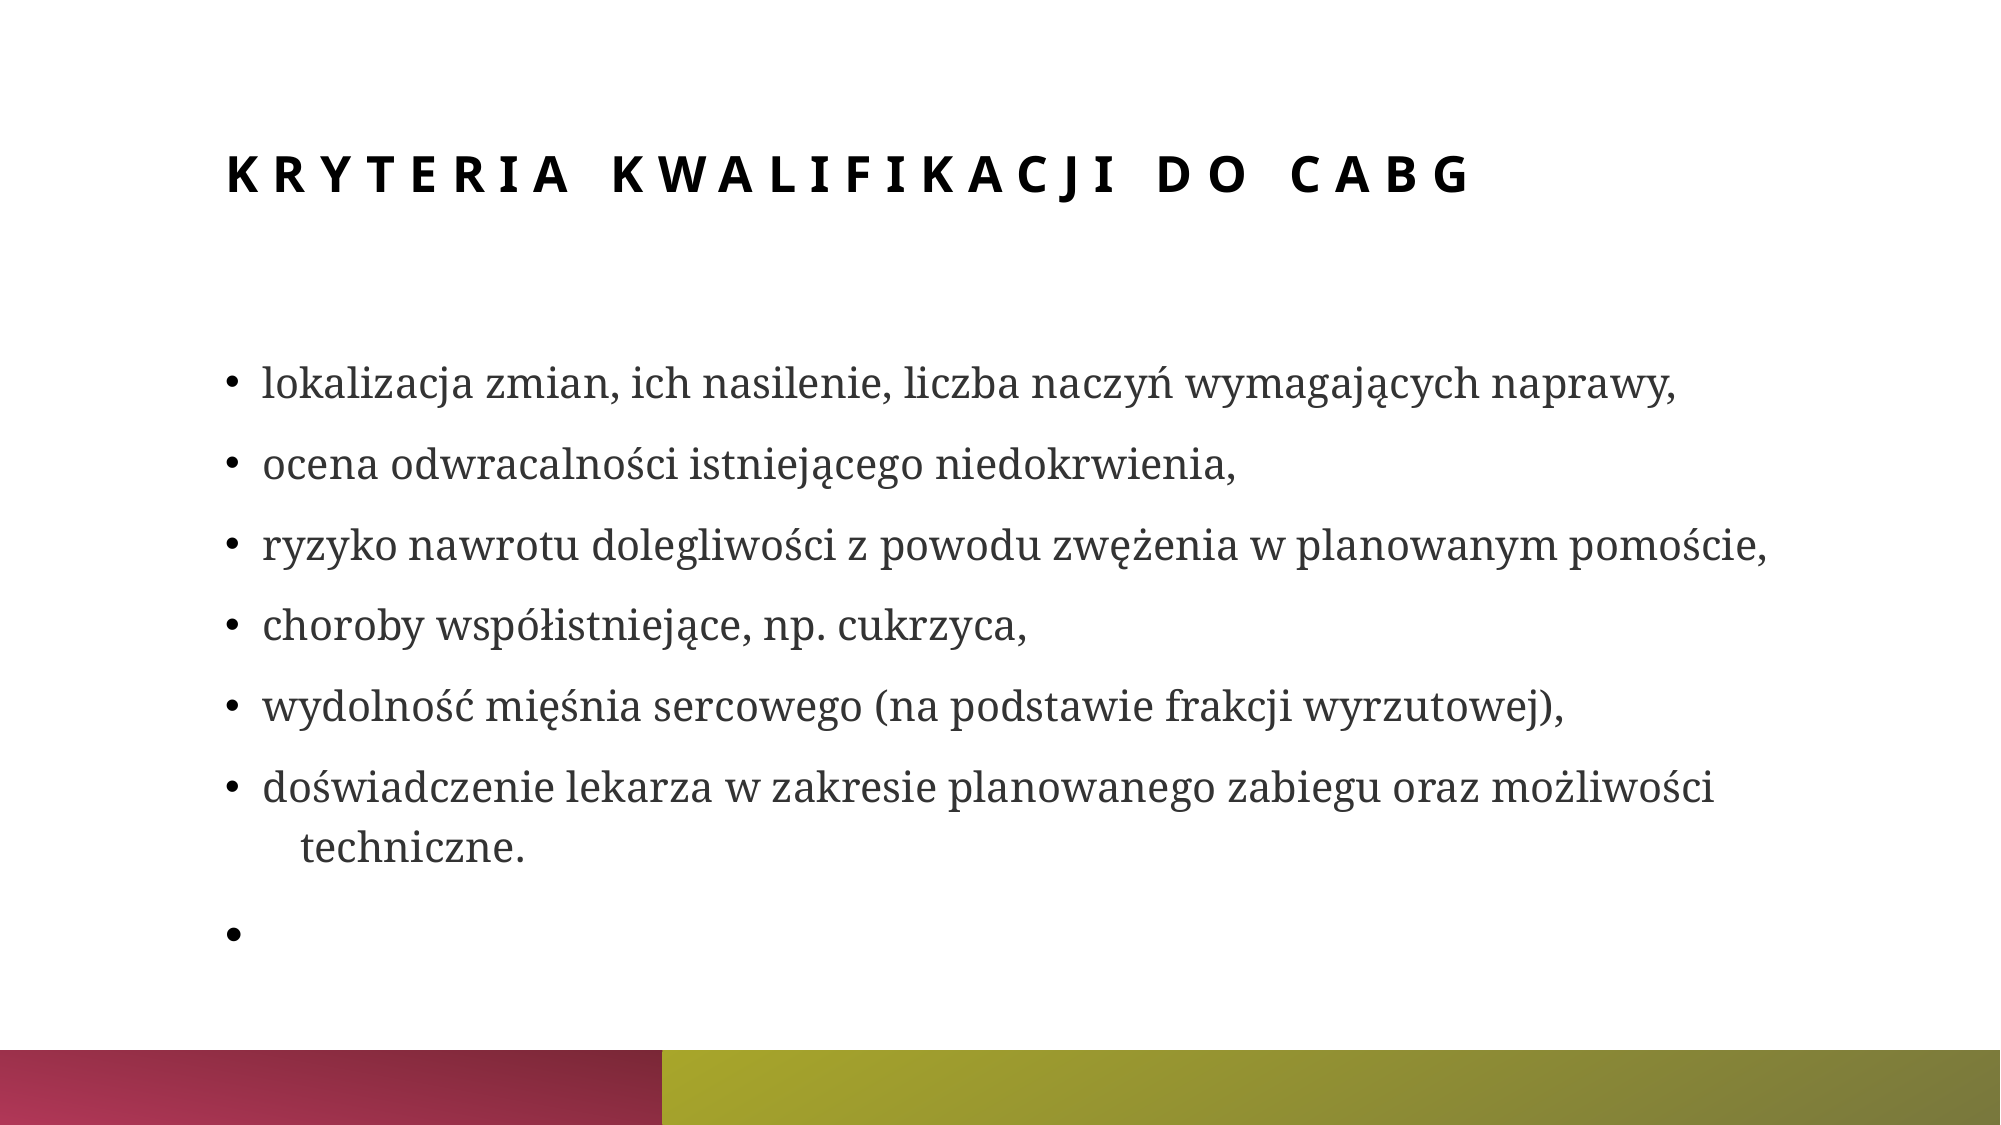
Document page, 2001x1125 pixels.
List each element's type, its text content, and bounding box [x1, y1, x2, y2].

title Kryteria kwalifikacji do cabg [225, 130, 1906, 203]
list lokalizacja zmian, ich nasilenie, liczba naczyń wymagających naprawy, ocena odwracalności istniejącego niedokrwienia, ryzyko nawrotu dolegliwości z powodu zwężenia w planowanym pomoście, choroby współistniejące, np. cukrzyca, wydolność mięśnia sercowego (na podstawie frakcji wyrzutowej), doświadczenie lekarza w zakresie planowanego zabiegu oraz możliwości techniczne. [225, 346, 1906, 996]
